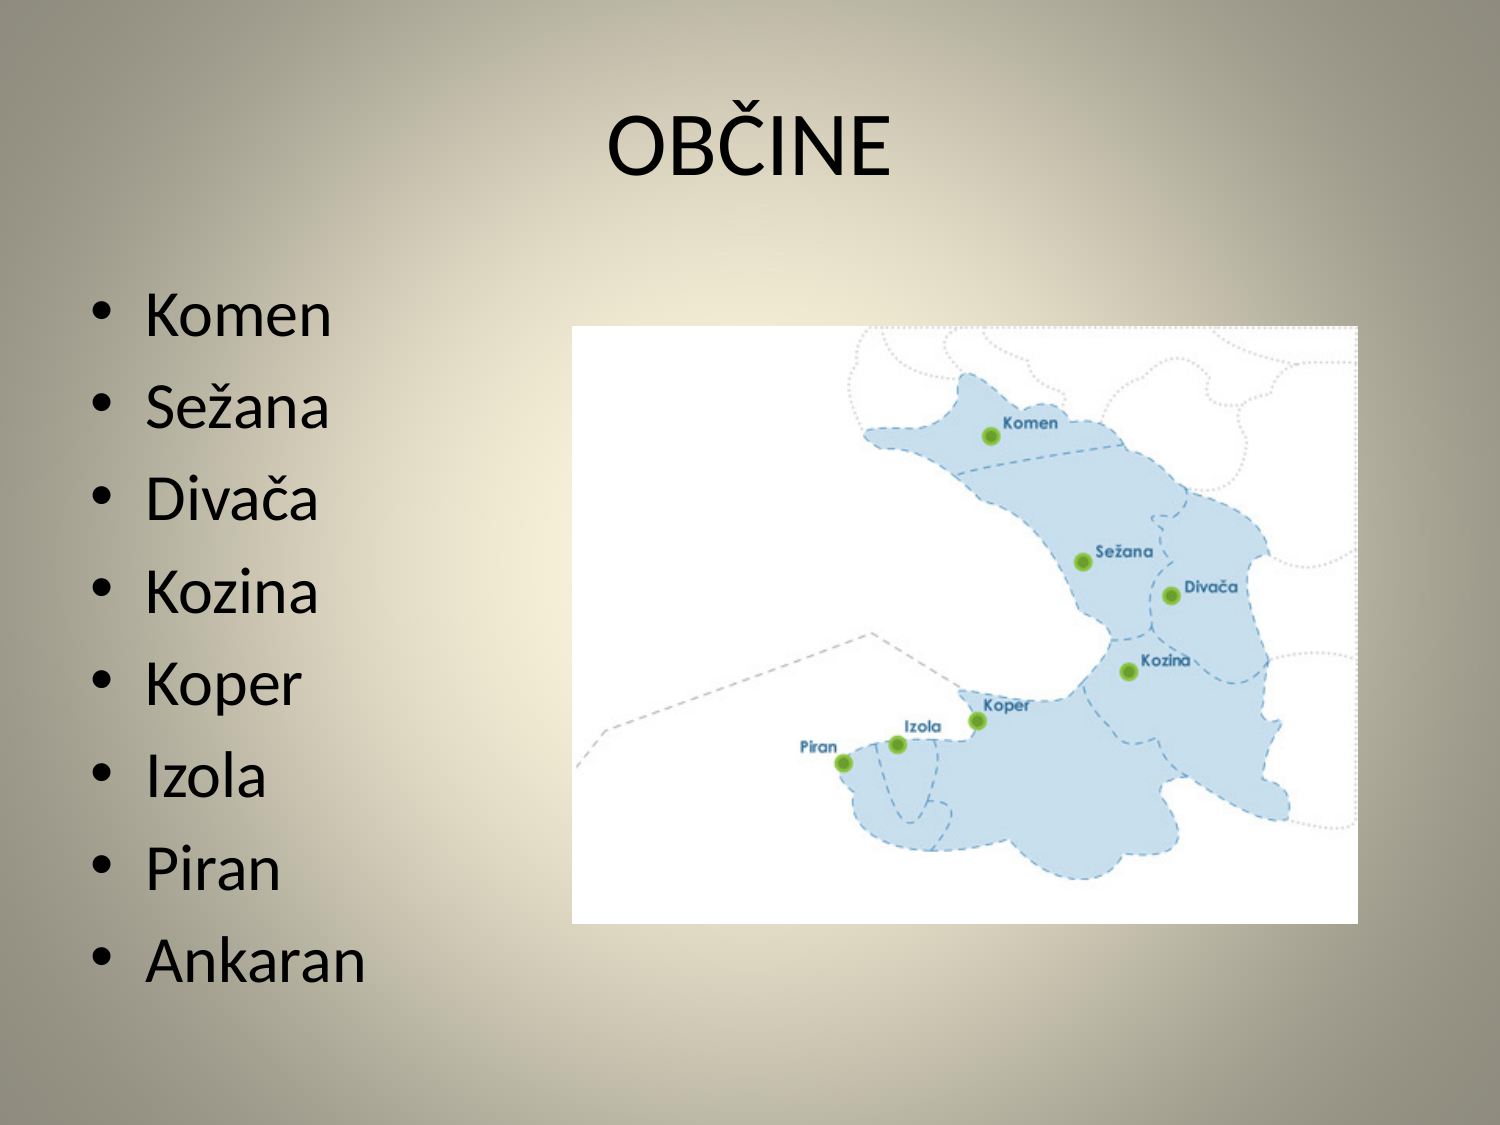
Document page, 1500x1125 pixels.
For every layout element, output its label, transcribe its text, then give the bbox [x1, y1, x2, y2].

picture [0, 0, 1500, 1125]
title OBČINE [75, 45, 1425, 233]
list Komen Sežana Divača Kozina Koper Izola Piran Ankaran [75, 262, 1425, 1005]
